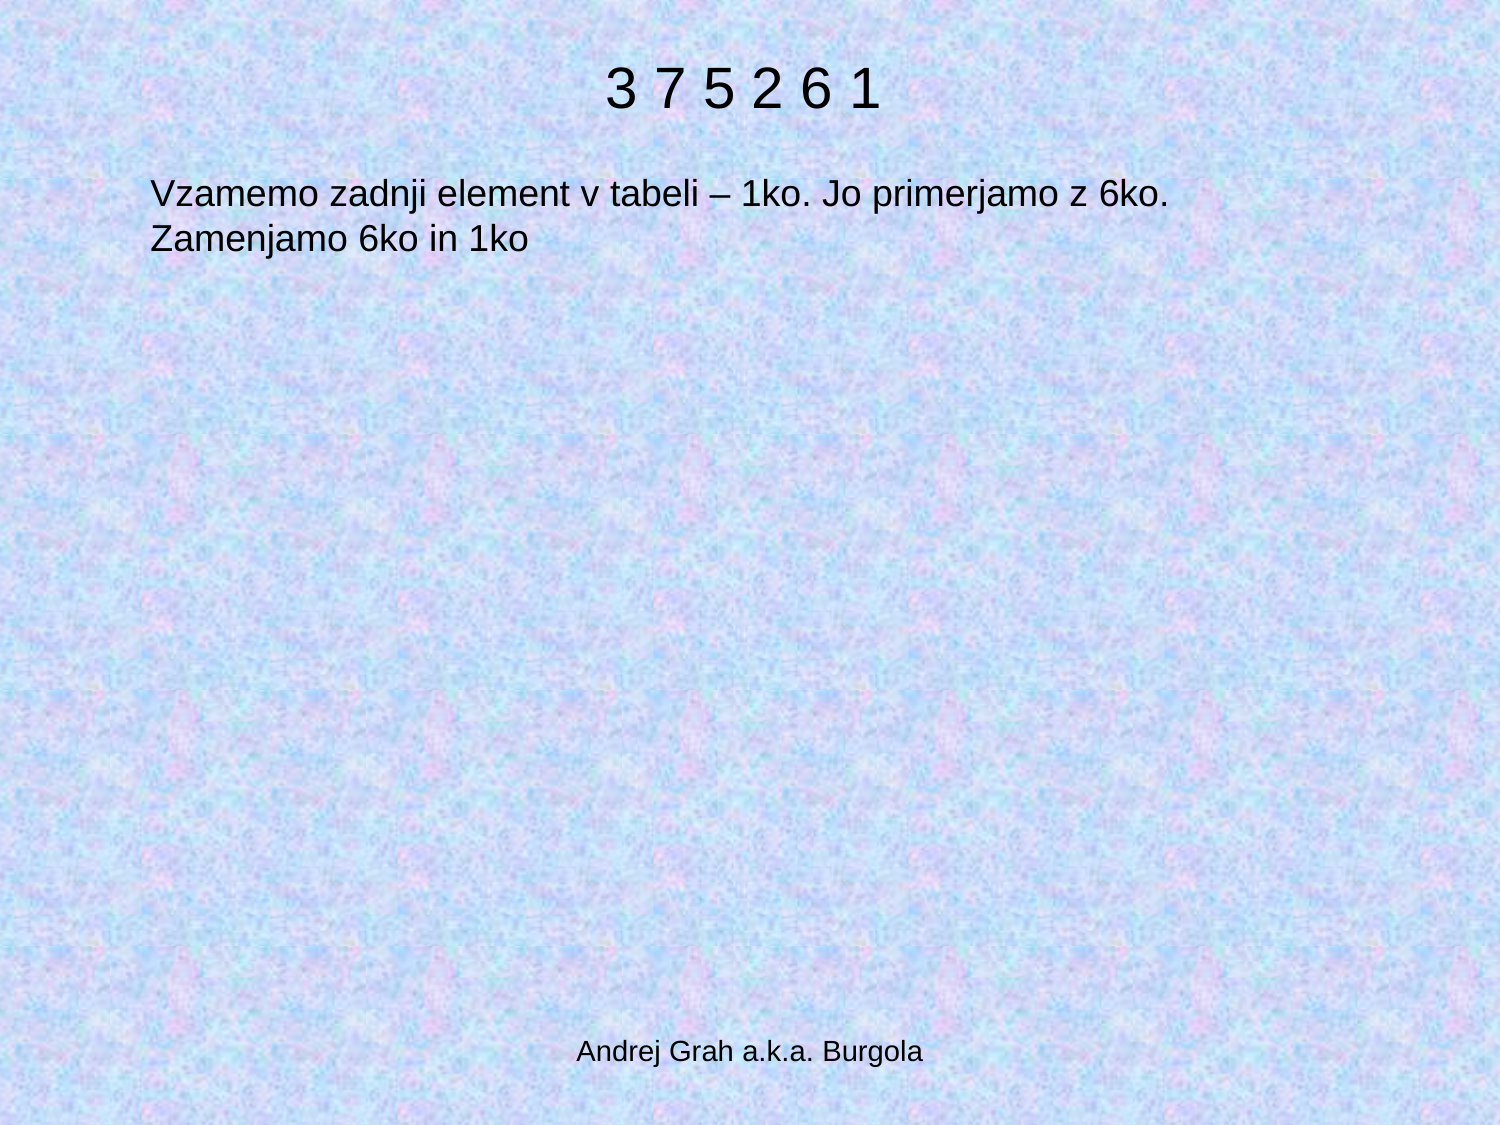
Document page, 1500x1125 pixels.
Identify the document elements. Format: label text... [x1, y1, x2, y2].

text_box 3 7 5 2 6 1 [265, 42, 1223, 129]
text_box Vzamemo zadnji element v tabeli – 1ko. Jo primerjamo z 6ko. Zamenjamo 6ko in 1ko [135, 160, 1388, 267]
text_box Andrej Grah a.k.a. Burgola [512, 1024, 988, 1103]
picture [0, 0, 1500, 1125]
